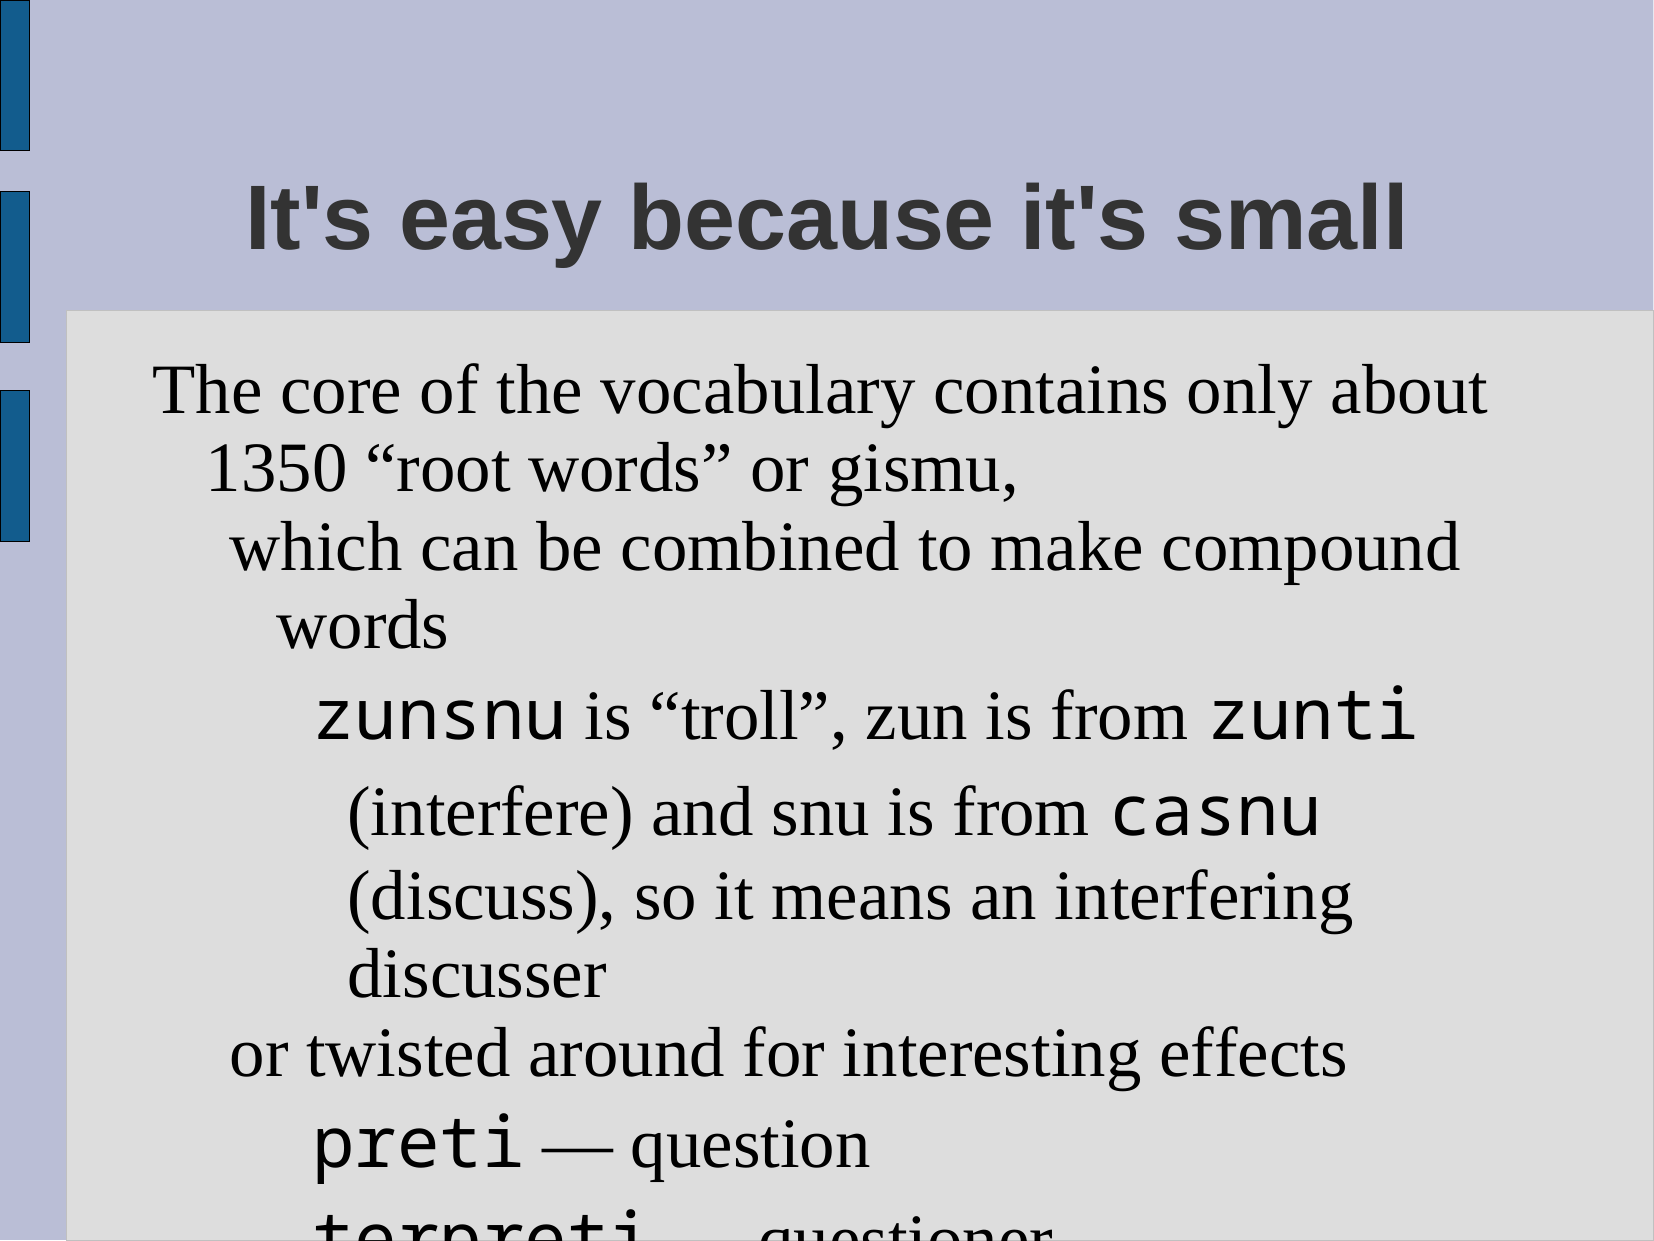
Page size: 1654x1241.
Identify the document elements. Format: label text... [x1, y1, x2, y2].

title It's easy because it's small [121, 114, 1534, 322]
list The core of the vocabulary contains only about 1350 “root words” or gismu, which can be combined to make compound words zunsnu is “troll”, zun is from zunti (interfere) and snu is from casnu (discuss), so it means an interfering discusser or twisted around for interesting effects preti — question terpreti — questioner [135, 350, 1516, 1218]
